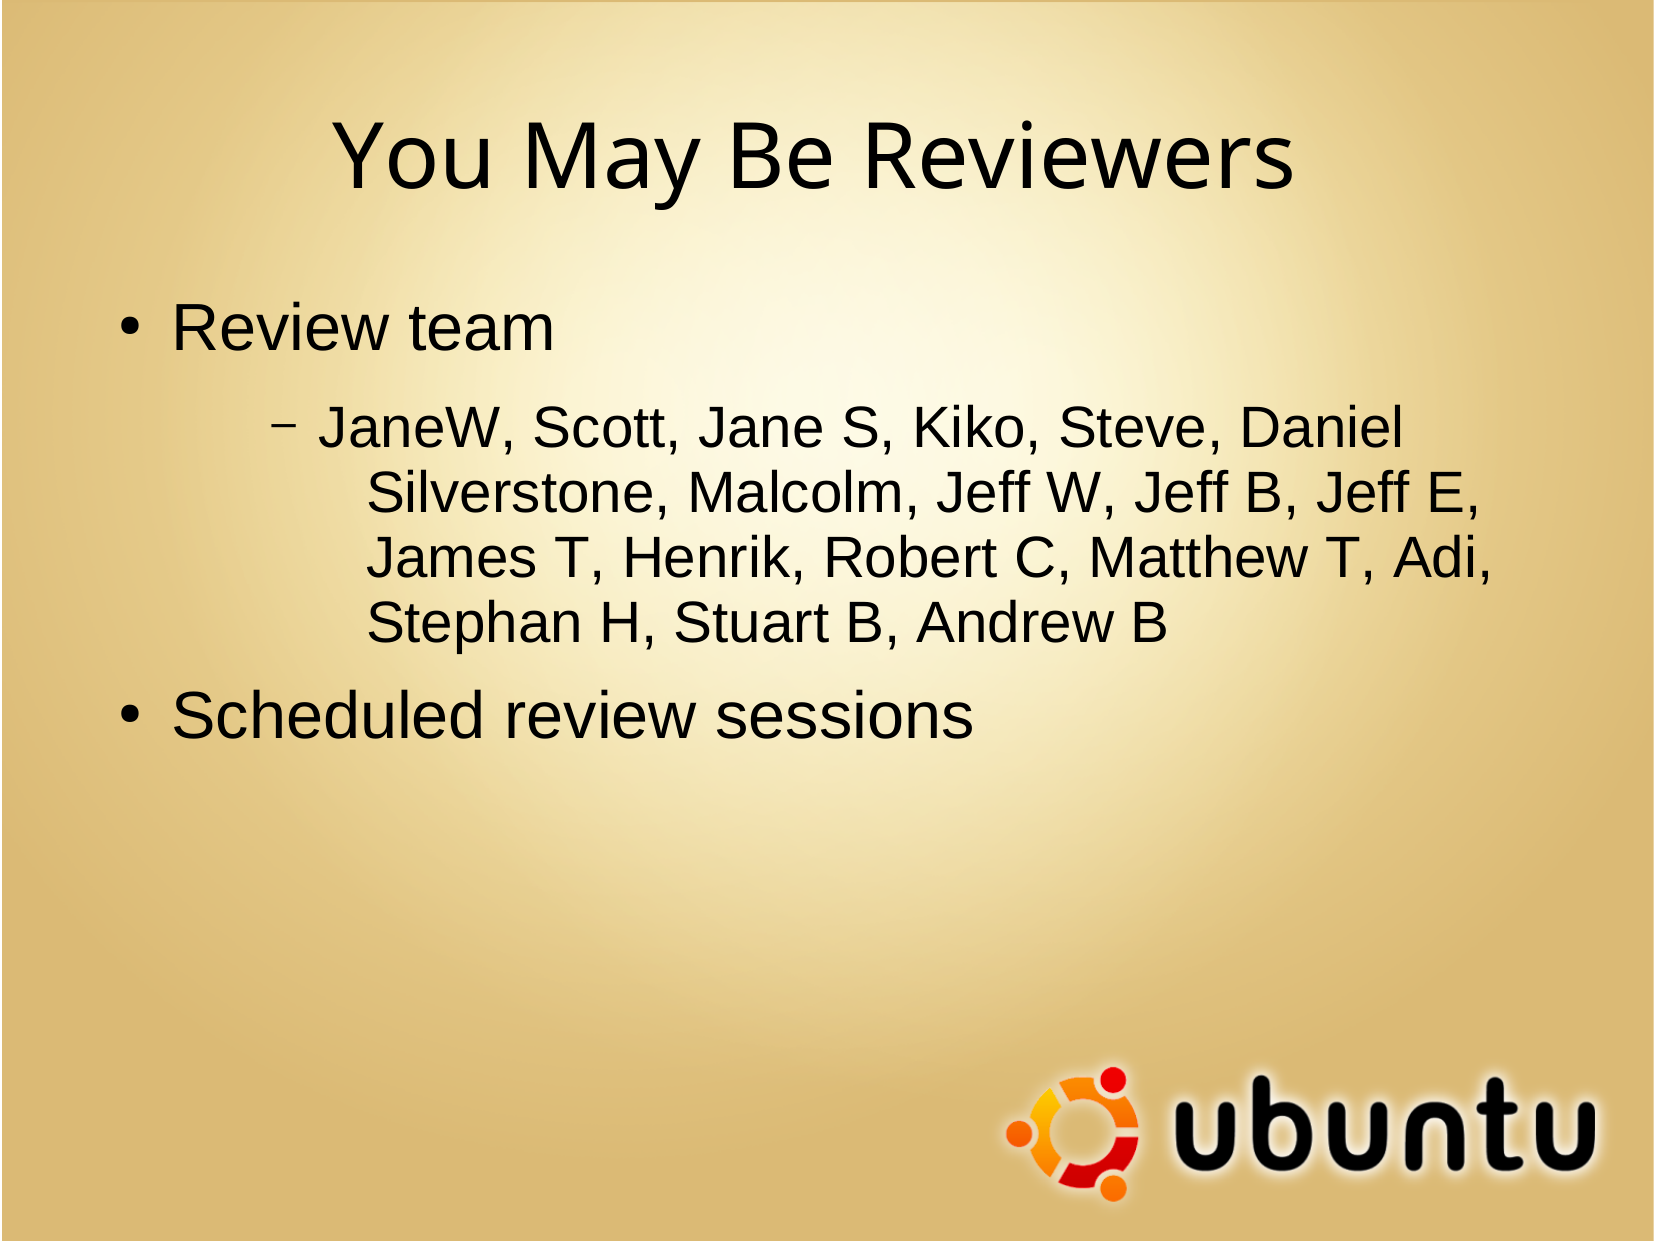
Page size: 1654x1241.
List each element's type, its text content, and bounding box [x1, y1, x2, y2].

list Review team JaneW, Scott, Jane S, Kiko, Steve, Daniel Silverstone, Malcolm, Jeff W, Jeff B, Jeff E, James T, Henrik, Robert C, Matthew T, Adi, Stephan H, Stuart B, Andrew B Scheduled review sessions [82, 290, 1571, 1109]
title You May Be Reviewers [82, 49, 1571, 257]
picture [2, 0, 1654, 1241]
